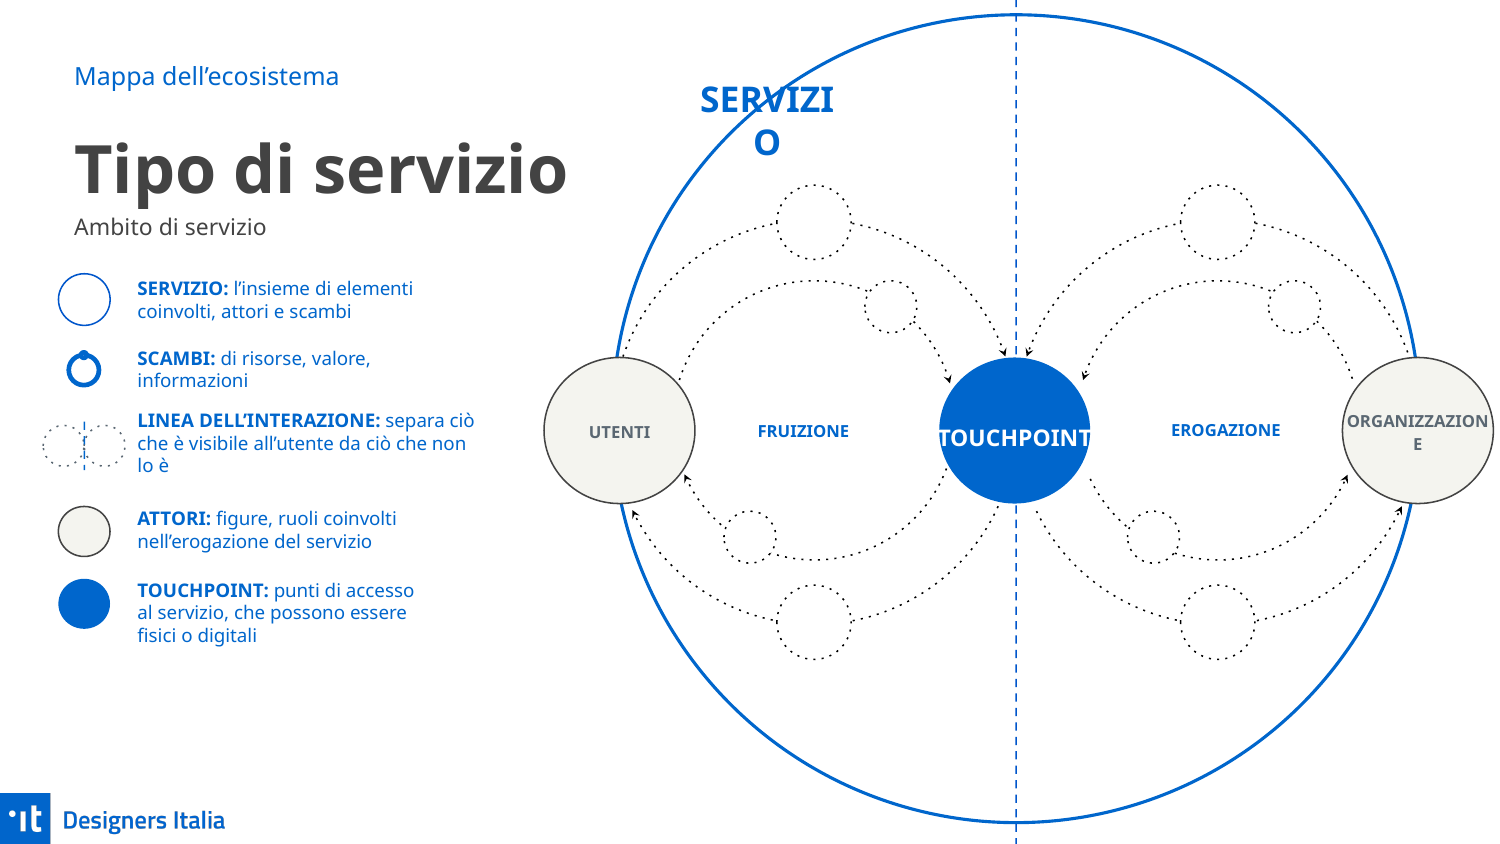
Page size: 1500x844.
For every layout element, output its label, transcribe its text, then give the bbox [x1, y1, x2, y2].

text_box [567, 483, 672, 504]
text_box UTENTI [513, 404, 726, 483]
text_box EROGAZIONE [1122, 409, 1330, 451]
text_box LINEA DELL’INTERAZIONE: separa ciò che è visibile all’utente da ciò che non lo è [122, 419, 492, 466]
text_box [58, 506, 111, 557]
text_box [1268, 280, 1321, 333]
text_box Ambito di servizio [59, 197, 578, 249]
text_box ORGANIZZAZIONE [1329, 405, 1500, 457]
text_box [1127, 511, 1180, 564]
text_box ATTORI: figure, ruoli coinvolti nell’erogazione del servizio [122, 506, 441, 553]
text_box SERVIZIO: l’insieme di elementi coinvolti, attori e scambi [122, 276, 441, 323]
text_box [549, 357, 690, 404]
text_box Tipo di servizio [59, 136, 629, 198]
text_box Mappa dell’ecosistema [59, 52, 696, 99]
text_box TOUCHPOINT [908, 404, 1122, 483]
text_box [58, 578, 111, 629]
text_box [776, 185, 852, 260]
text_box [776, 585, 852, 660]
text_box [1180, 585, 1255, 660]
text_box [944, 357, 1085, 404]
picture [0, 793, 238, 844]
text_box [864, 280, 917, 333]
text_box SCAMBI: di risorse, valore, informazioni [122, 345, 441, 392]
text_box TOUCHPOINT: punti di accesso al servizio, che possono essere fisici o digitali [122, 588, 441, 635]
text_box [1180, 185, 1255, 260]
text_box [1347, 457, 1489, 504]
text_box SERVIZIO [673, 61, 862, 125]
text_box [1347, 357, 1489, 405]
text_box FRUIZIONE [726, 410, 907, 452]
text_box [962, 483, 1068, 504]
text_box [723, 511, 776, 564]
